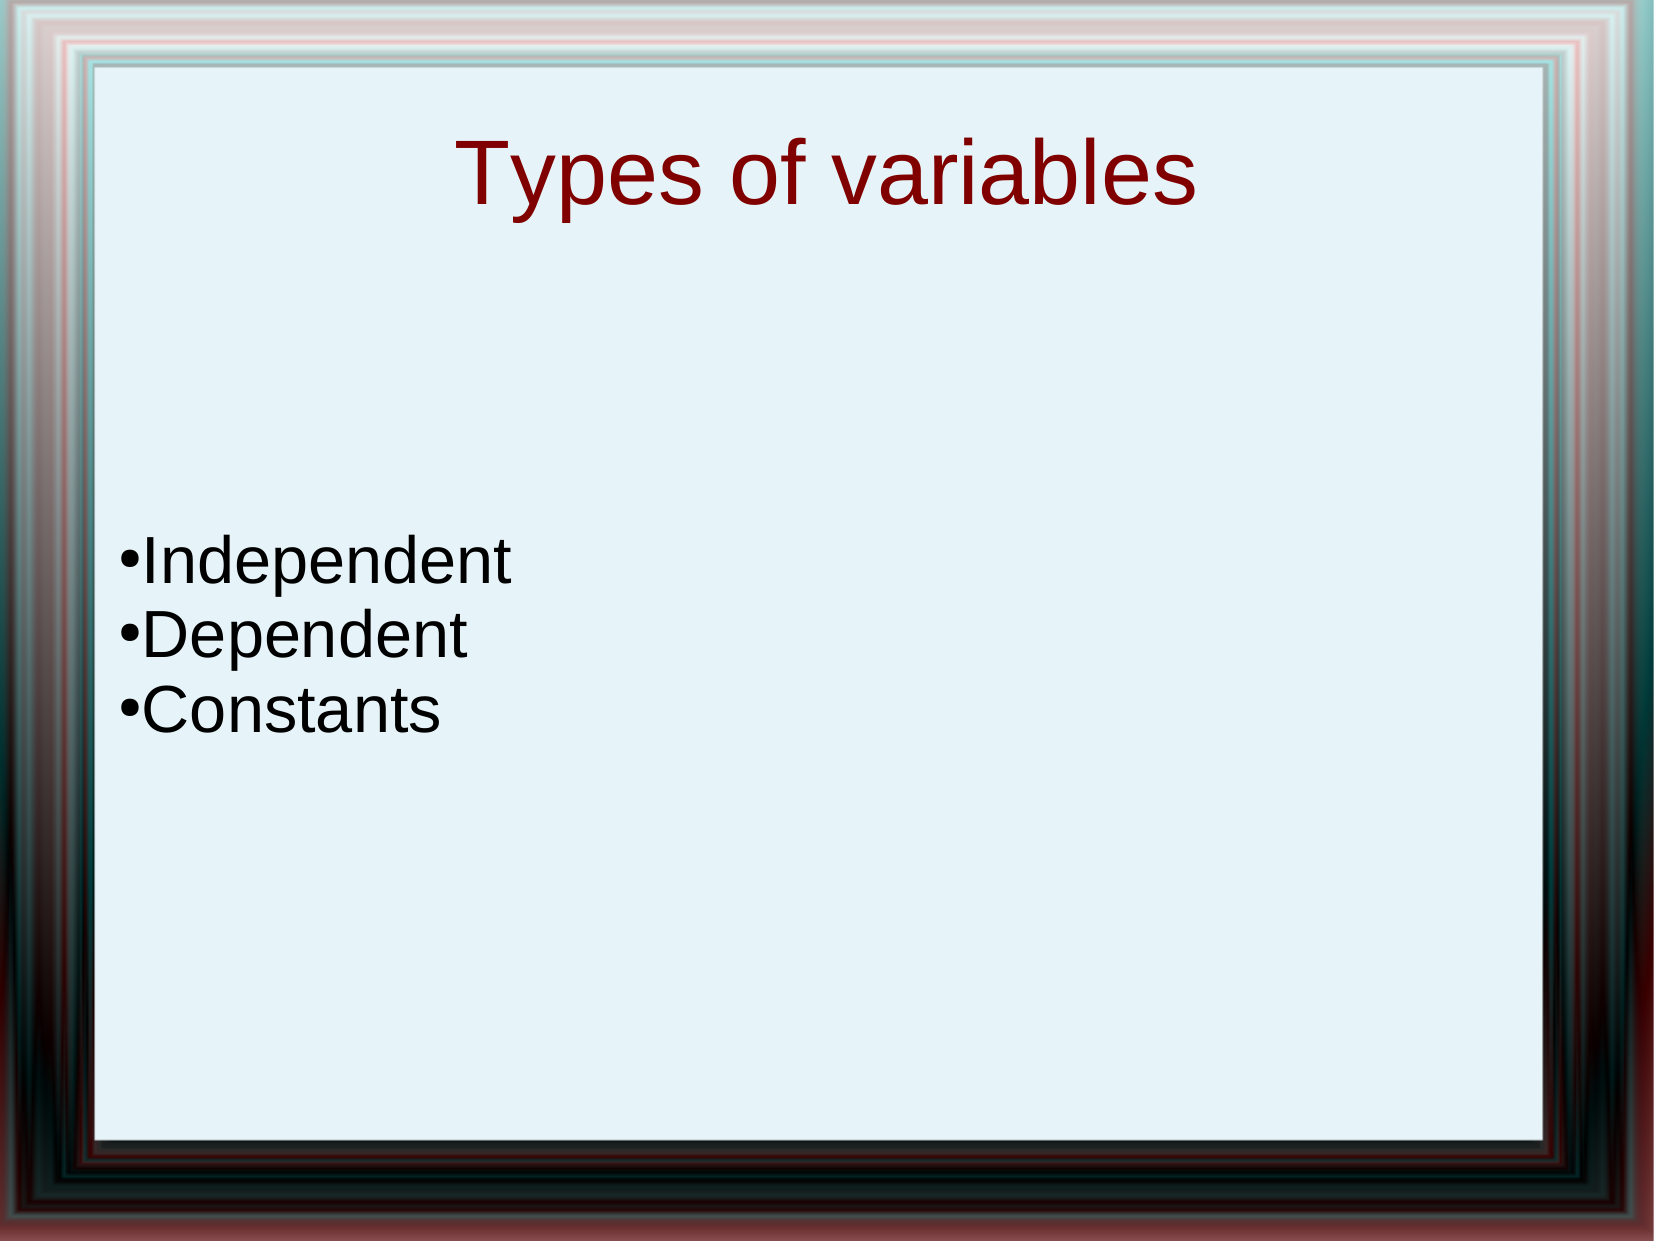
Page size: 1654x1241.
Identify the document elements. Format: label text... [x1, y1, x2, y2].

title Types of variables [118, 95, 1536, 250]
subtitle Independent Dependent Constants [118, 332, 1506, 938]
picture [0, 0, 1654, 1241]
